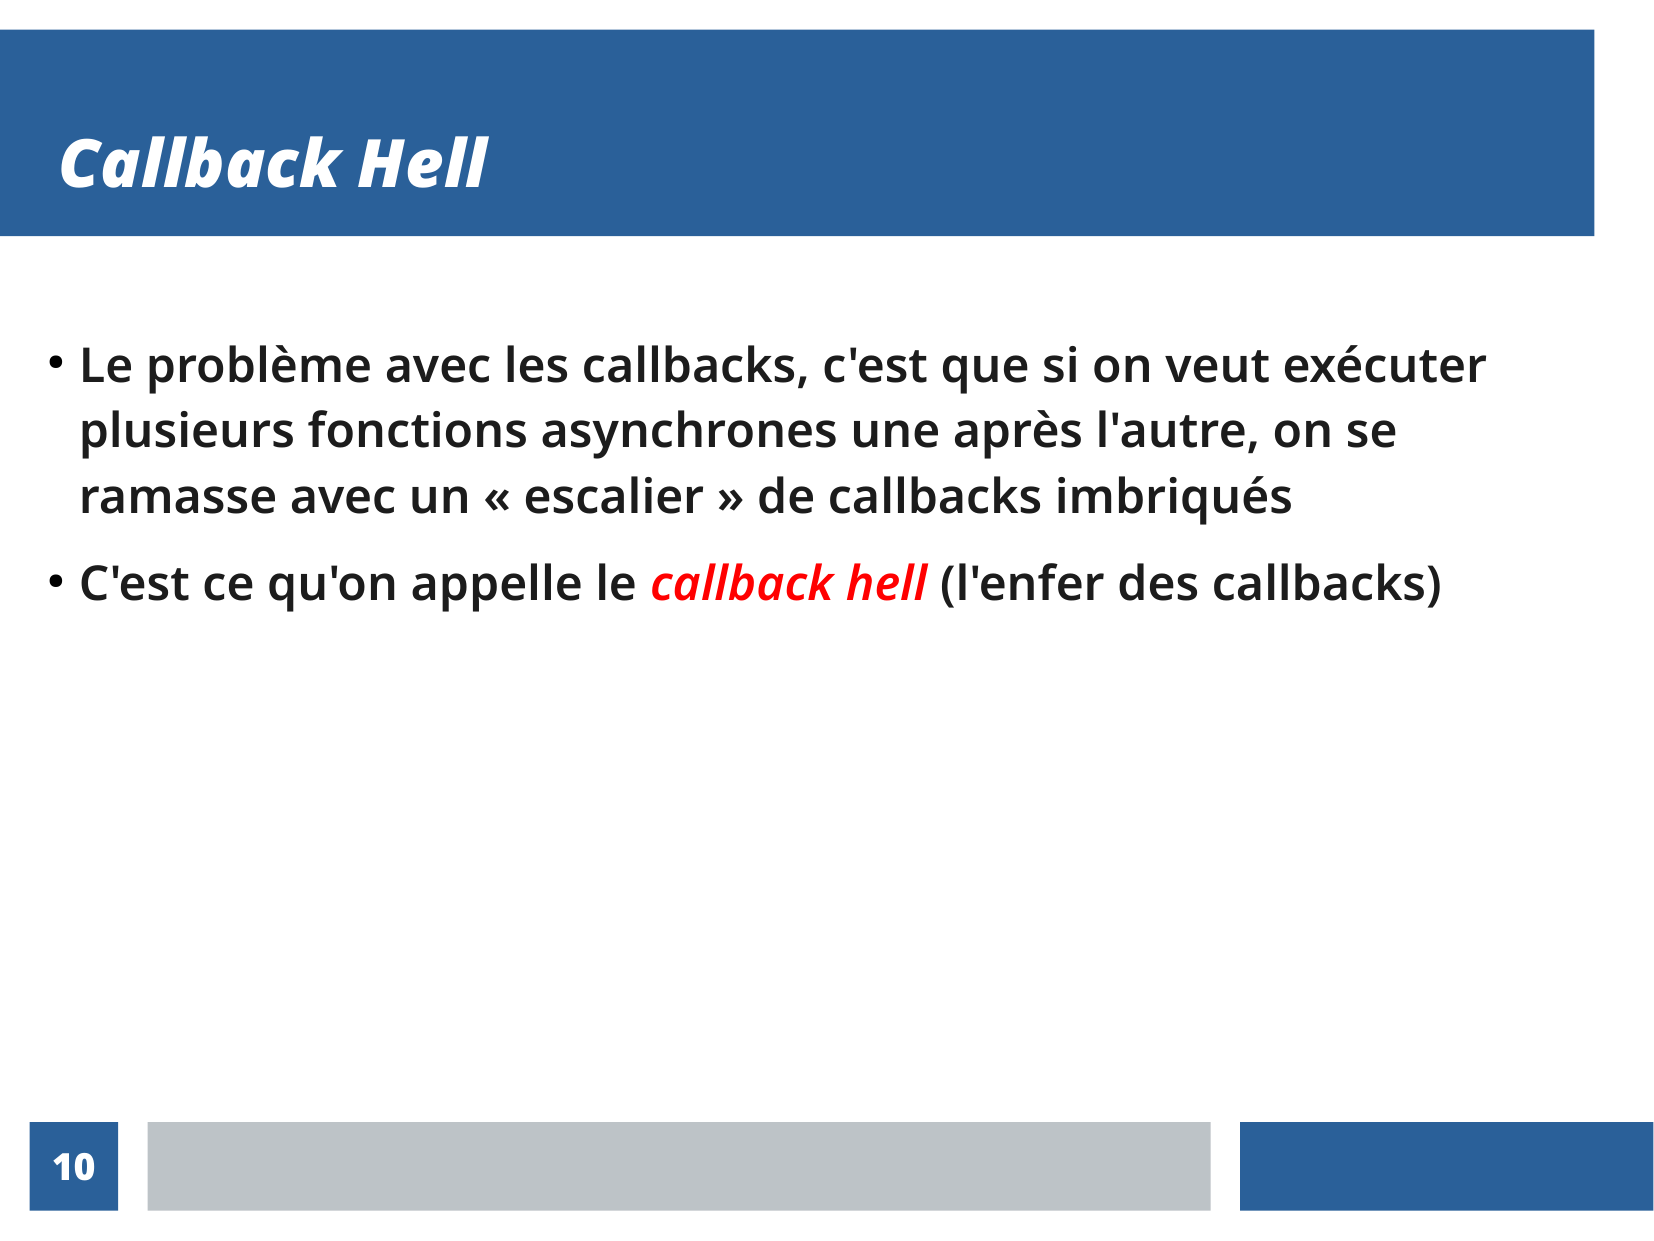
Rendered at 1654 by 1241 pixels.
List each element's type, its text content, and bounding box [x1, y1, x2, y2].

list Le problème avec les callbacks, c'est que si on veut exécuter plusieurs fonctions asynchrones une après l'autre, on se ramasse avec un « escalier » de callbacks imbriqués C'est ce qu'on appelle le callback hell (l'enfer des callbacks) [47, 330, 1554, 709]
title Callback Hell [59, 59, 1595, 207]
